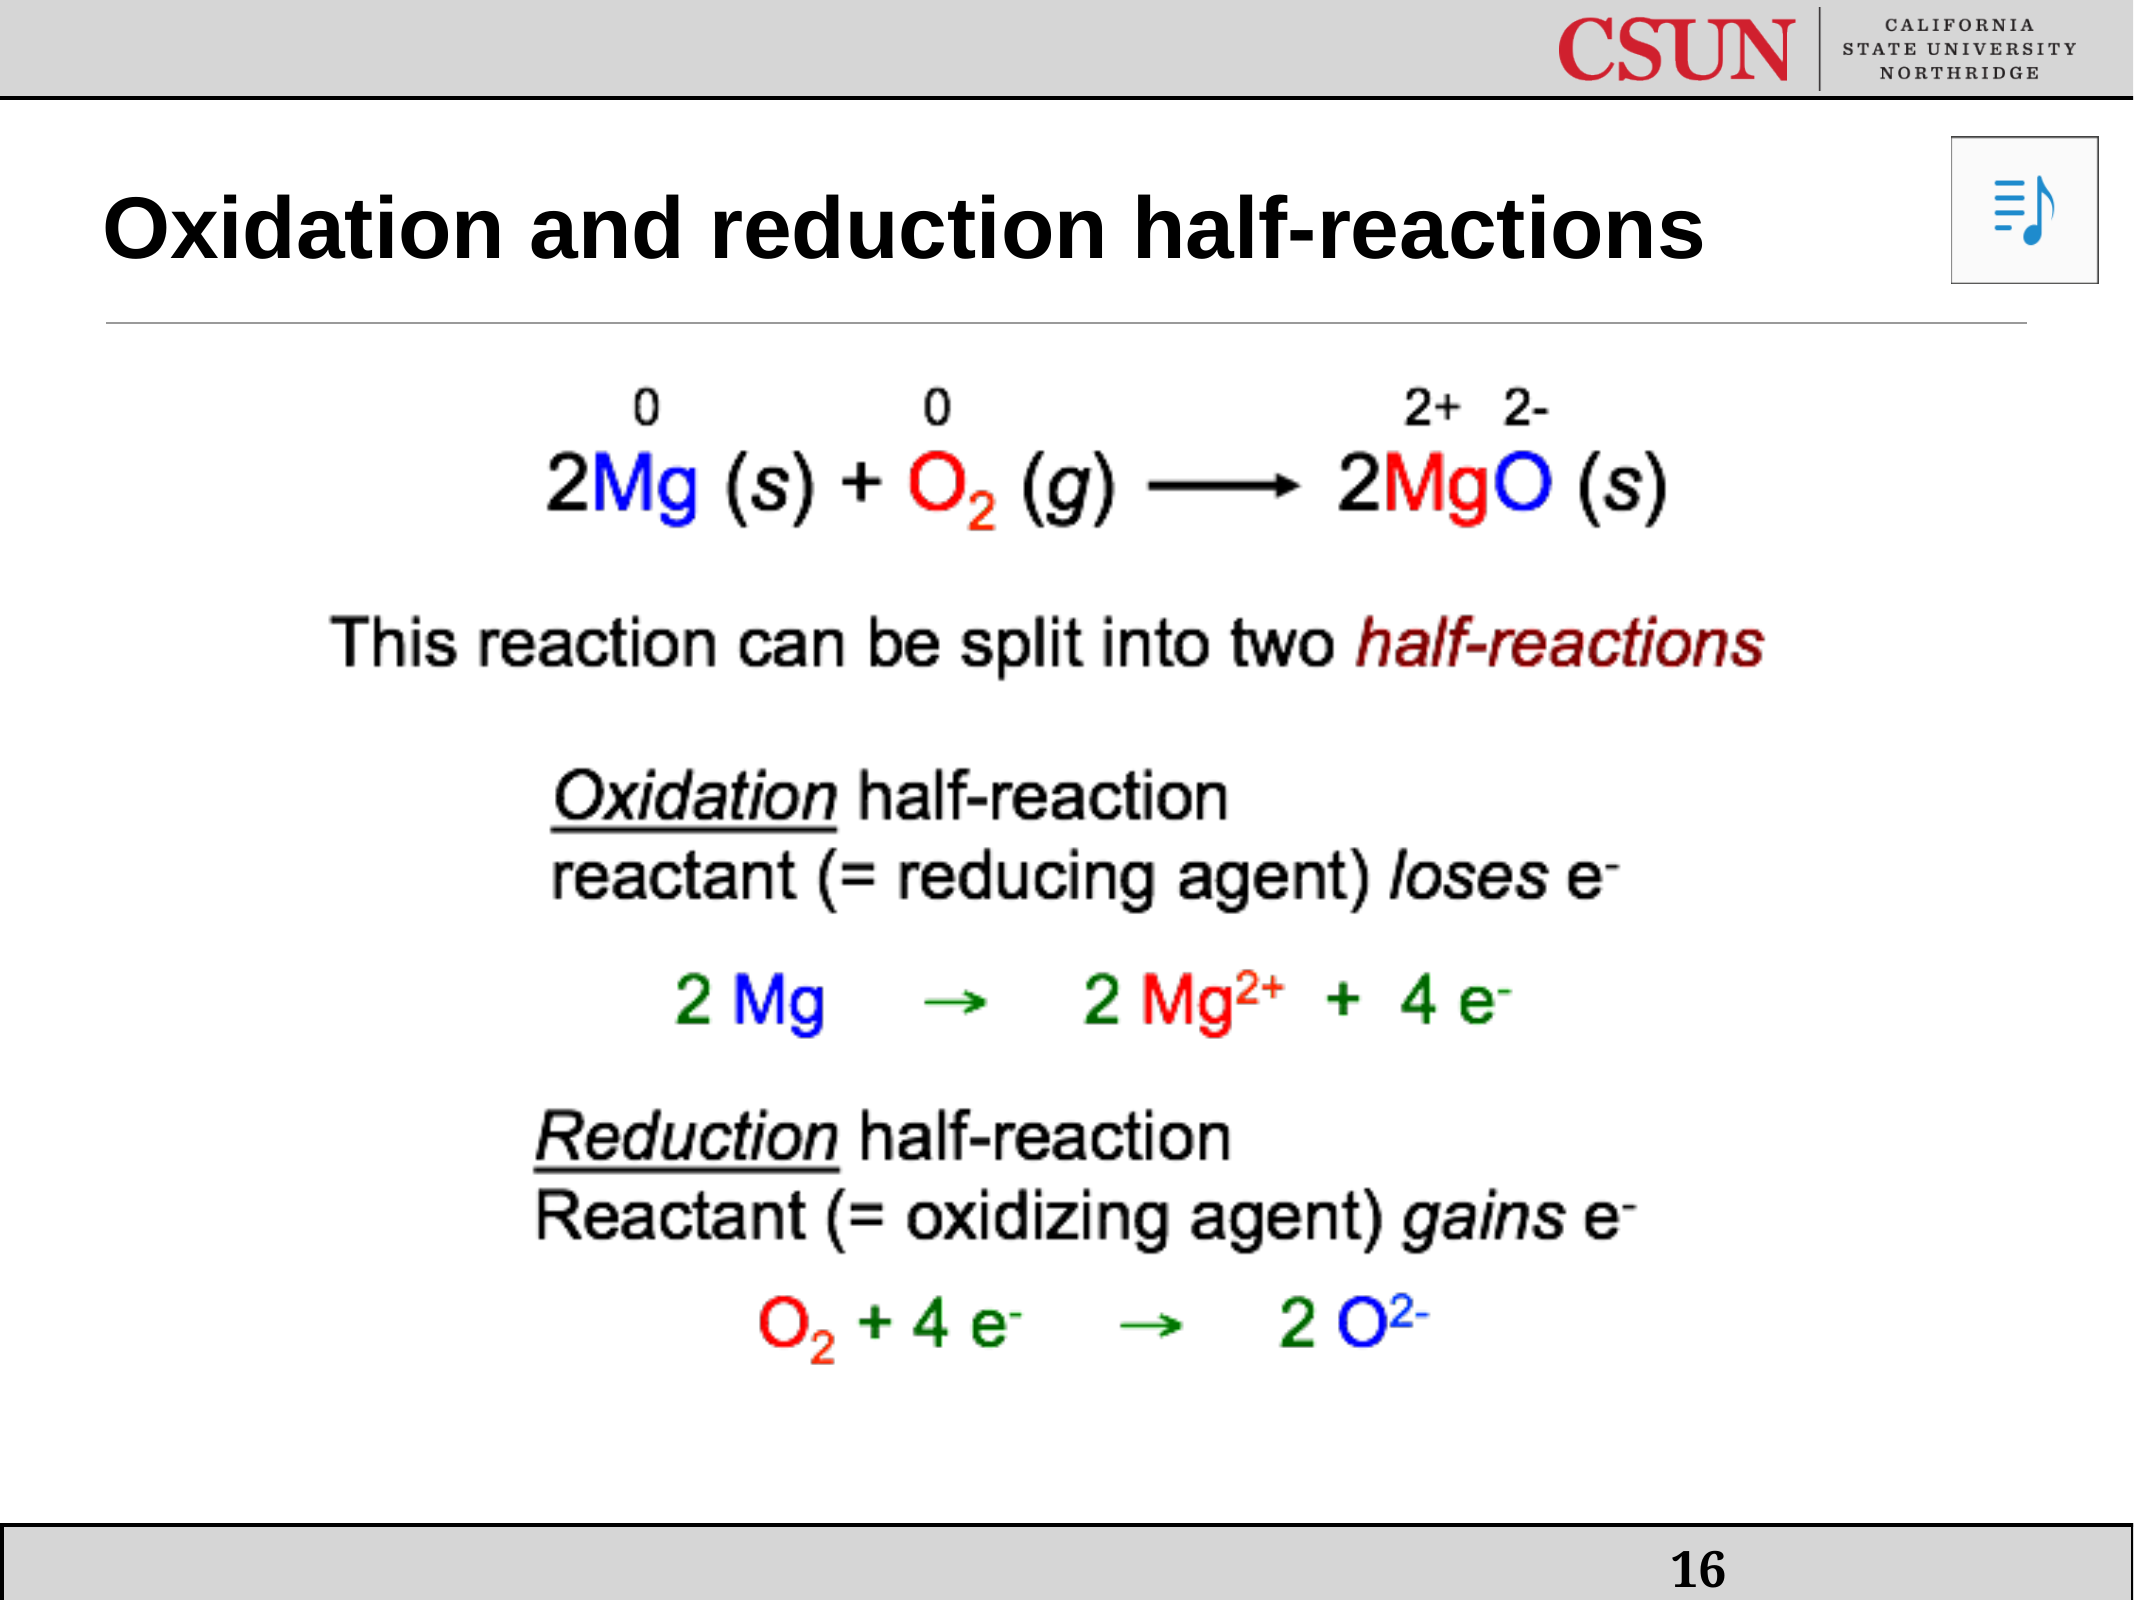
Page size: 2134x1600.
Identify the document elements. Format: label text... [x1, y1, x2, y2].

text_box [1950, 135, 2100, 286]
title Oxidation and reduction half-reactions [93, 105, 2040, 285]
picture [310, 361, 1825, 1382]
picture [1559, 7, 2076, 91]
